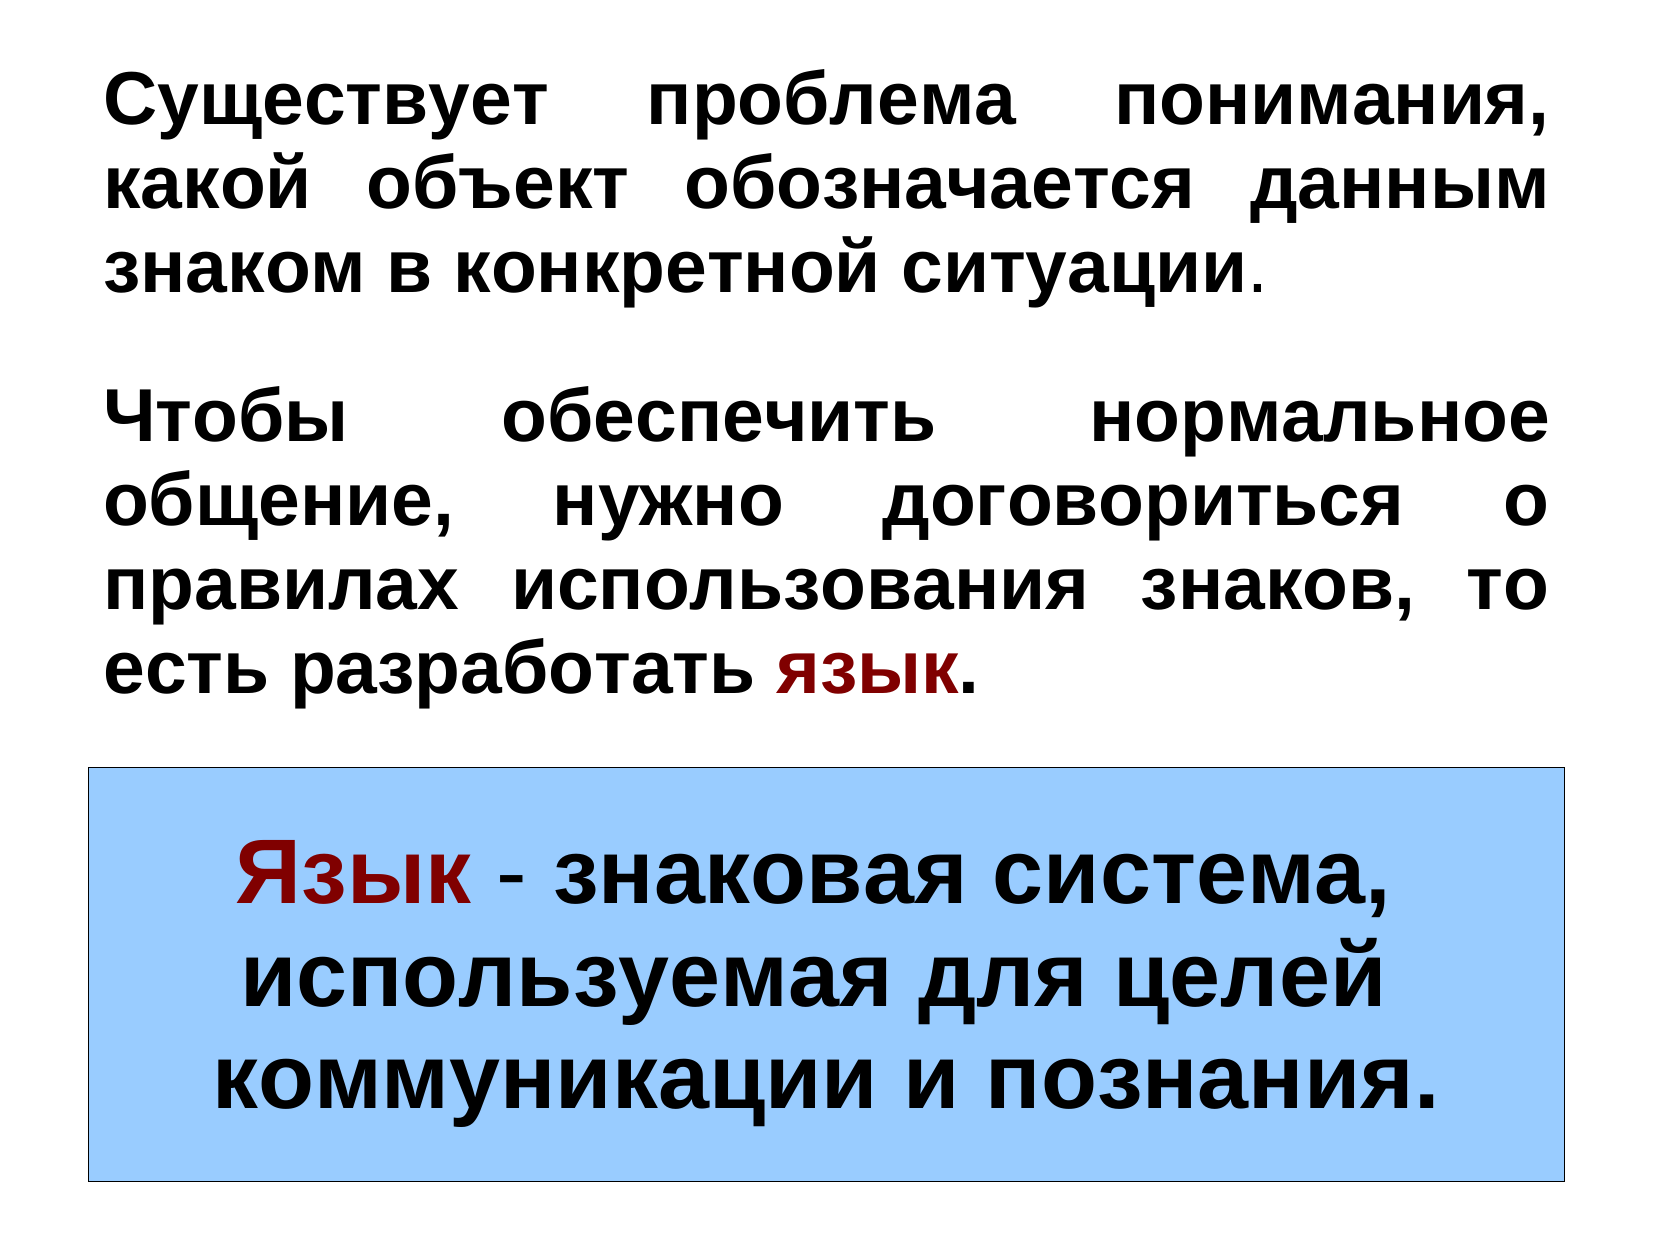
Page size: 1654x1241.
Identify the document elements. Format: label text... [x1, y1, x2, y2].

text_box Существует проблема понимания, какой объект обозначается данным знаком в конкретной ситуации. Чтобы обеспечить нормальное общение, нужно договориться о правилах использования знаков, то есть разработать язык. [88, 49, 1565, 847]
text_box Язык - знаковая система, используемая для целей коммуникации и познания. [88, 847, 1565, 1182]
